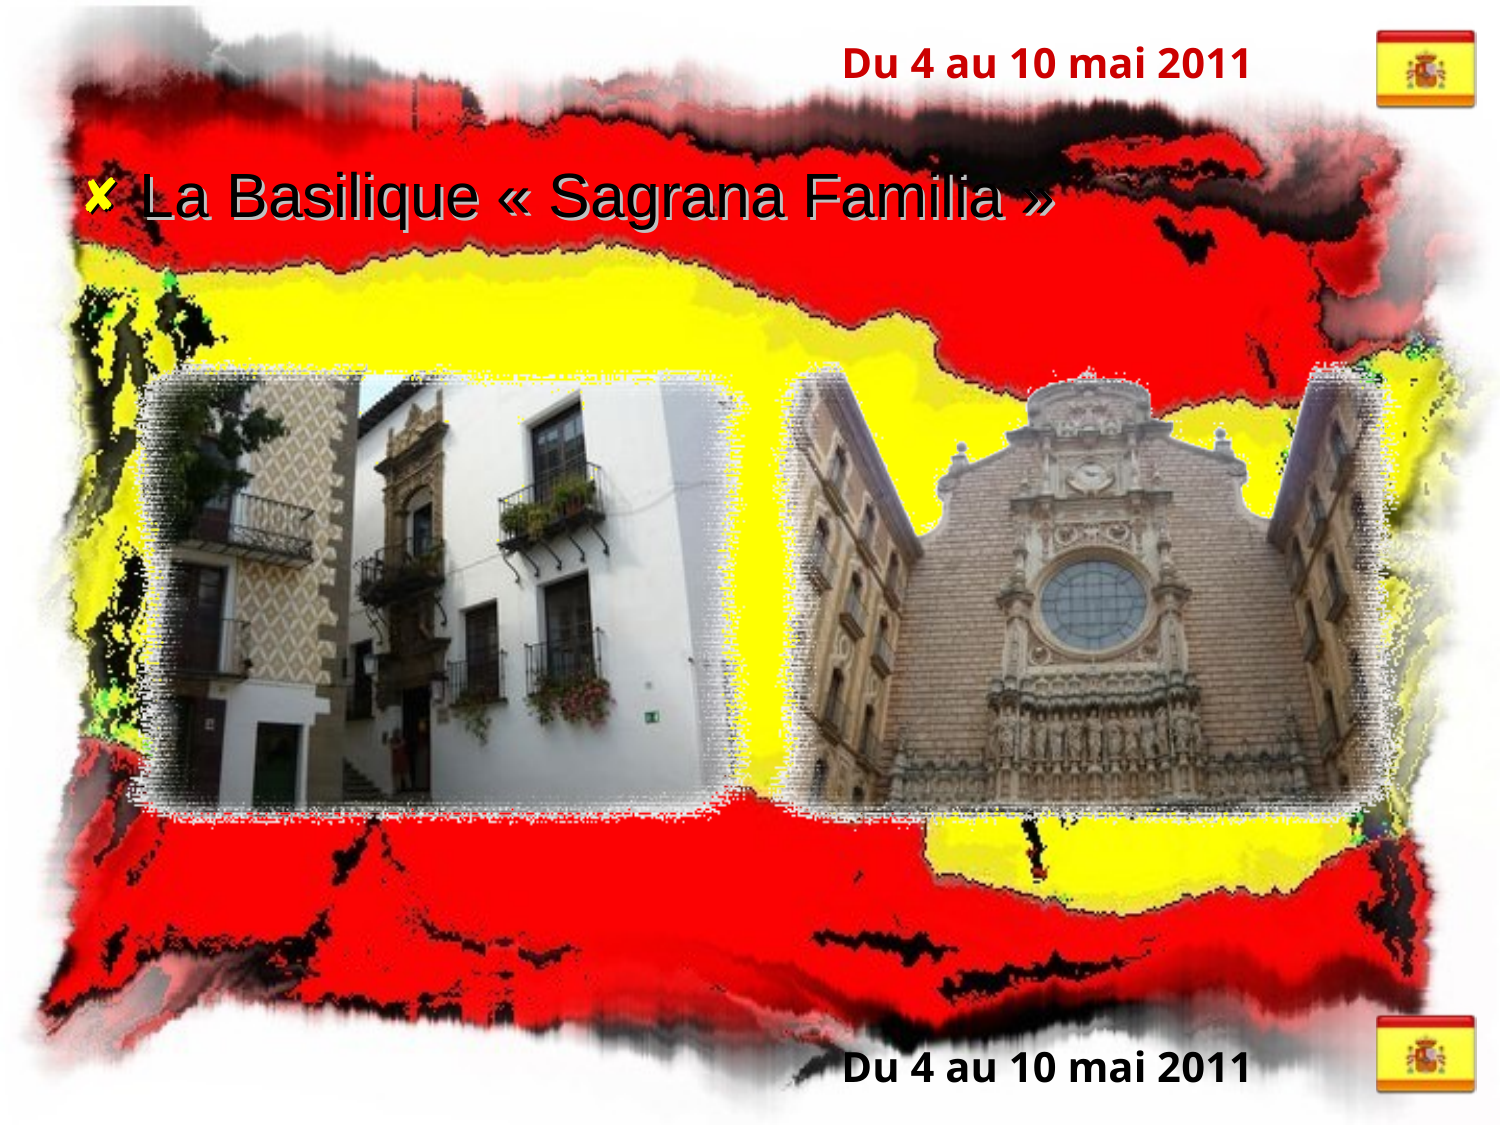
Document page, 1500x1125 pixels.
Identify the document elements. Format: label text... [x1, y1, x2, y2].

text_box  La Basilique « Sagrana Familia » [64, 147, 1500, 239]
picture [0, 0, 1500, 1125]
